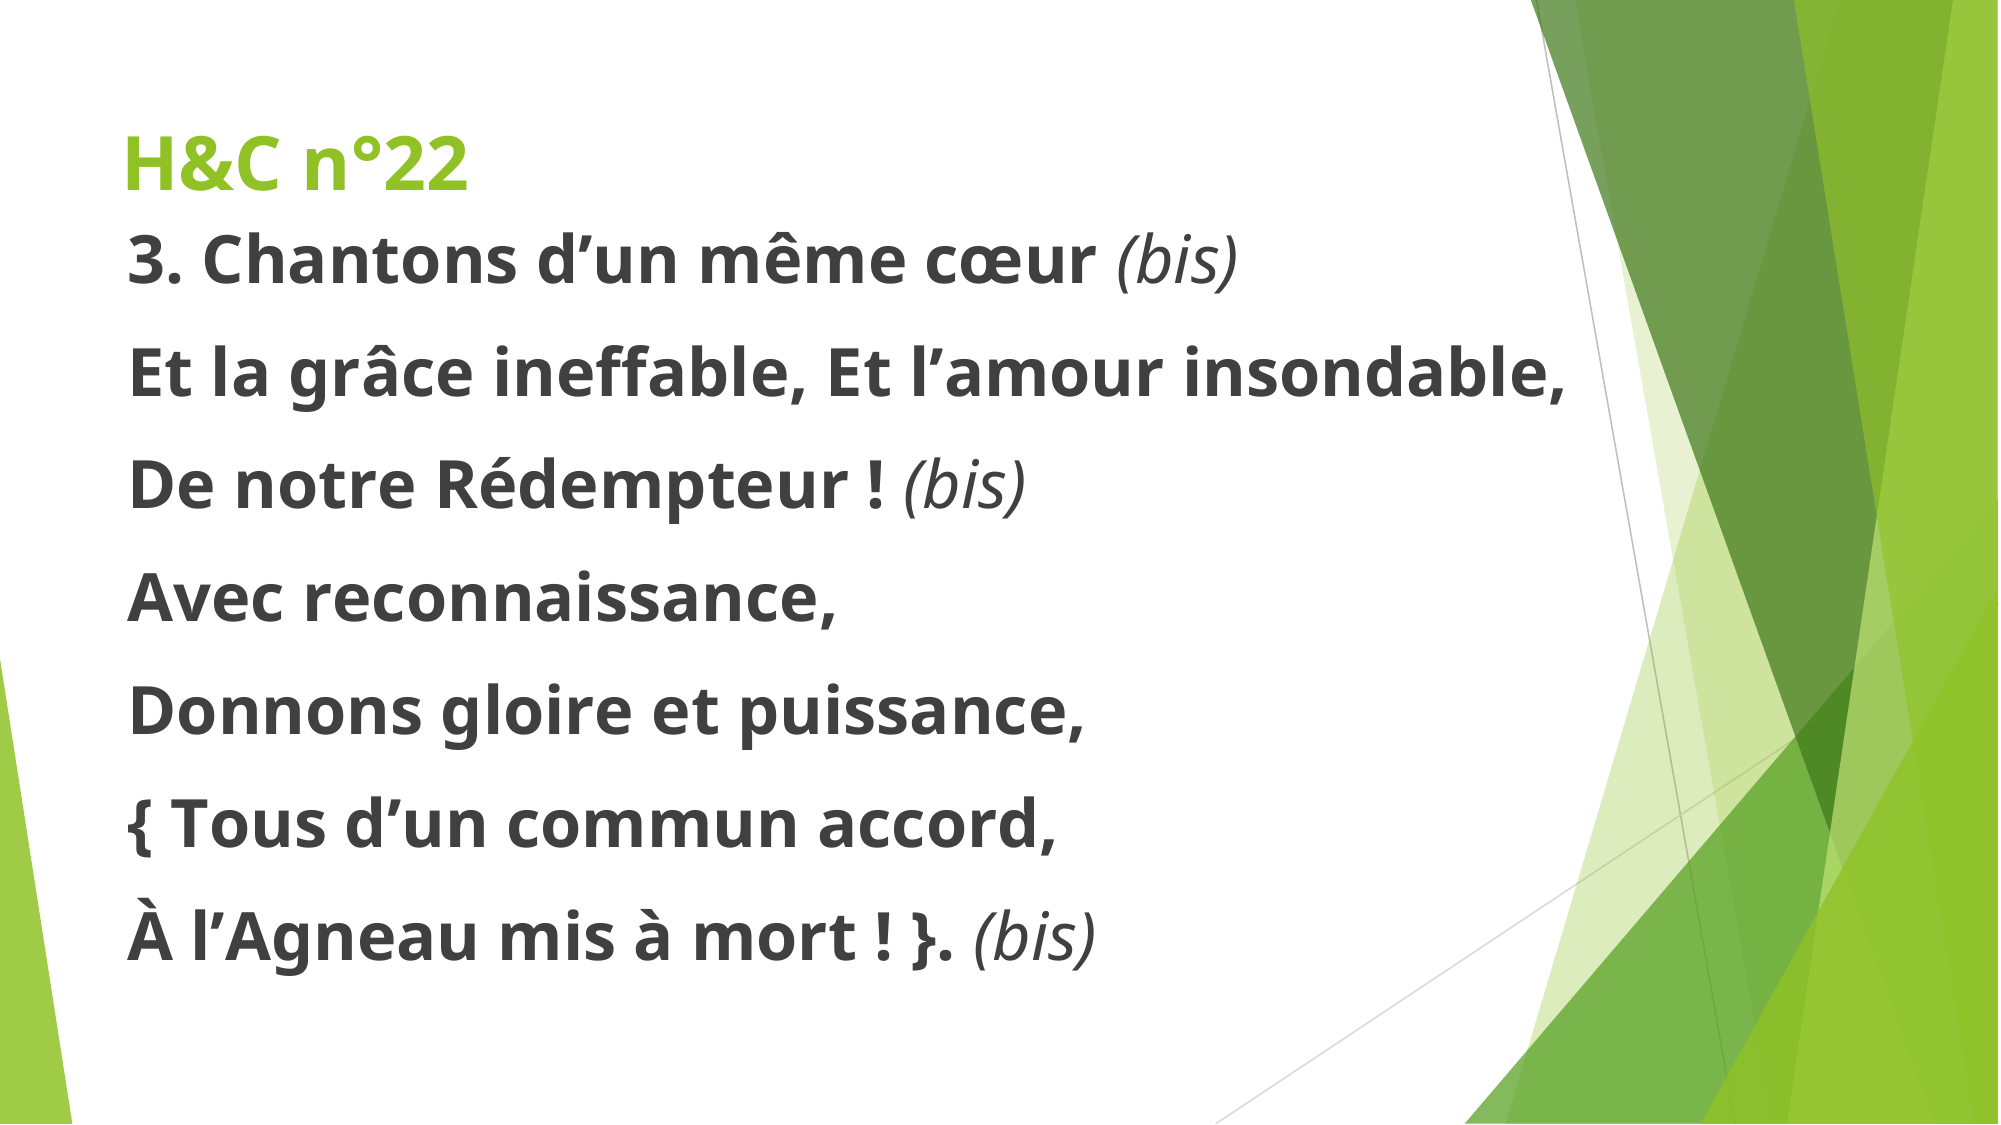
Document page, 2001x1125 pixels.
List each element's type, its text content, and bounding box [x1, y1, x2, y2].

text_box 3. Chantons d’un même cœur (bis) Et la grâce ineffable, Et l’amour insondable, De notre Rédempteur ! (bis) Avec reconnaissance, Donnons gloire et puissance, { Tous d’un commun accord, À l’Agneau mis à mort ! }. (bis) [112, 197, 1737, 1075]
text_box H&C n°22 [106, 107, 532, 213]
